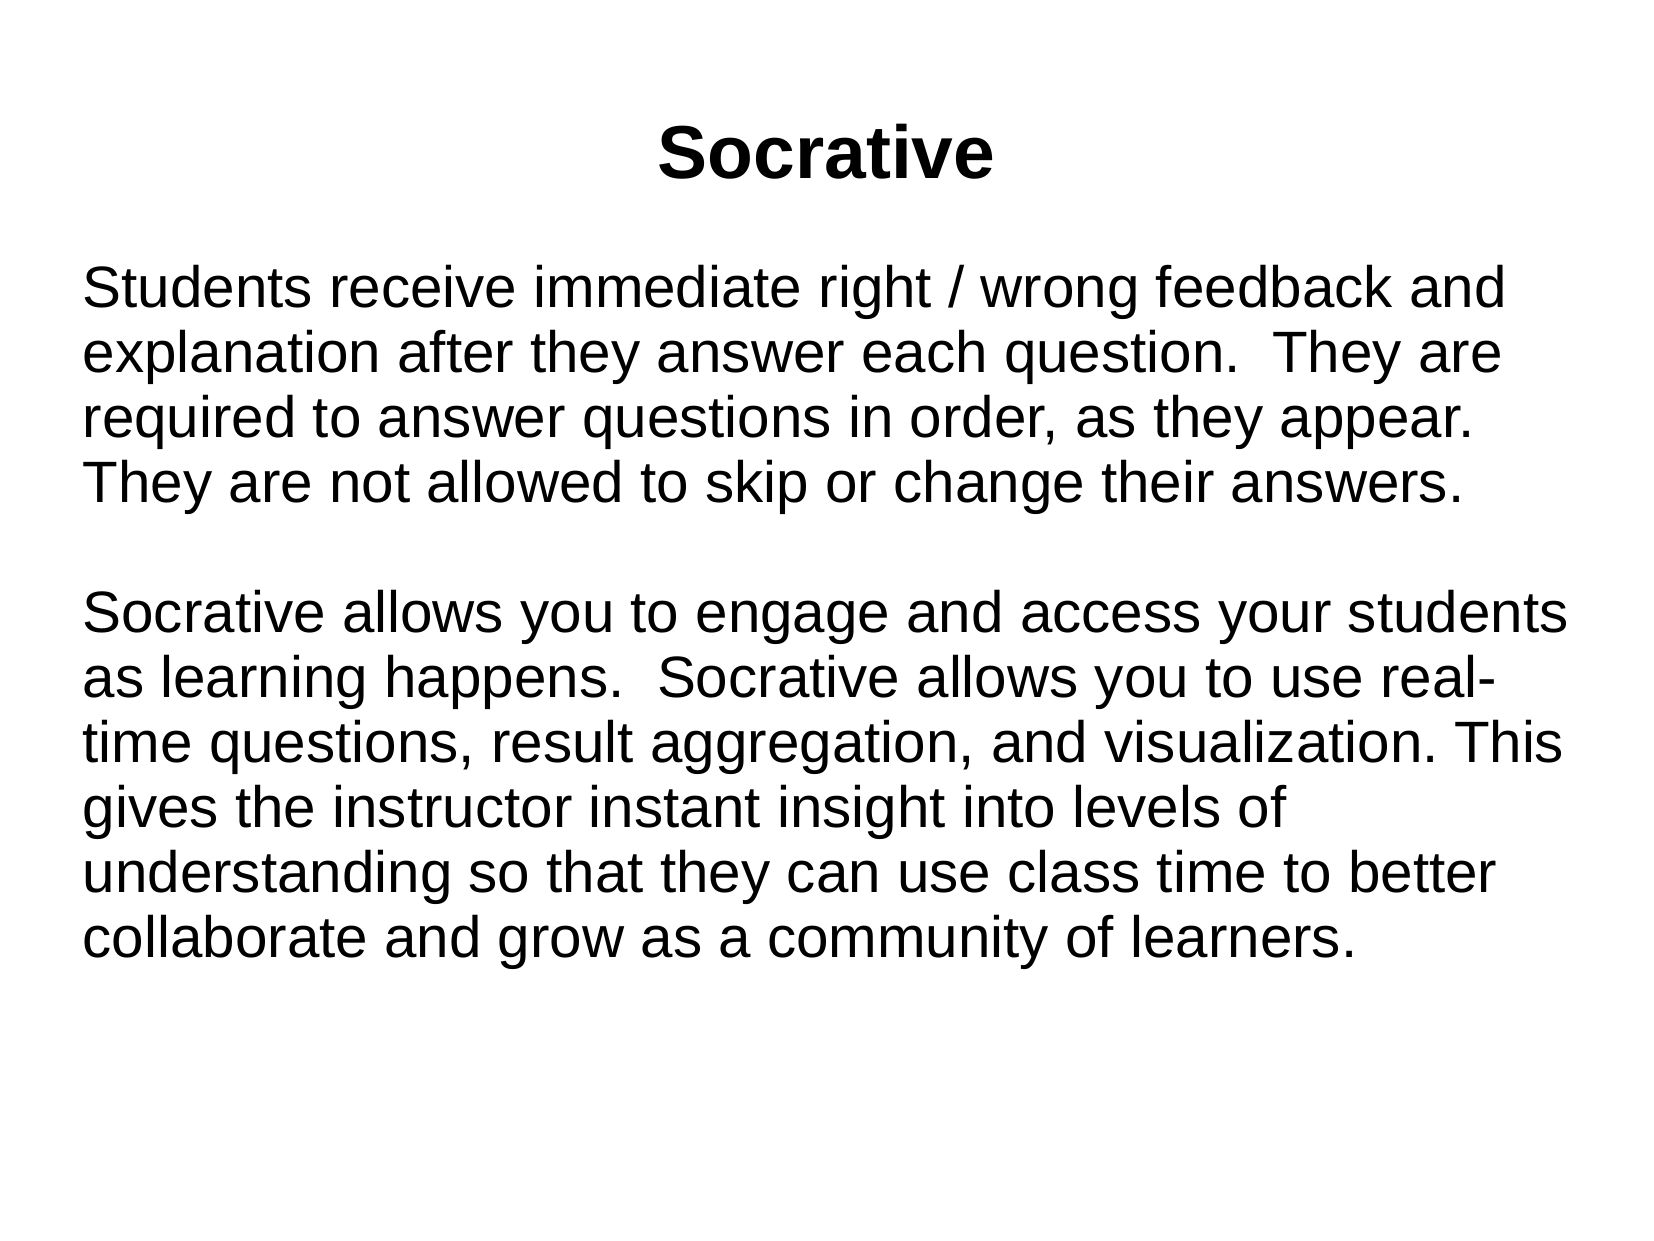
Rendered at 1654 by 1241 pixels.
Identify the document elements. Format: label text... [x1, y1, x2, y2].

title Socrative [82, 49, 1571, 253]
subtitle Students receive immediate right / wrong feedback and explanation after they answer each question. They are required to answer questions in order, as they appear. They are not allowed to skip or change their answers. Socrative allows you to engage and access your students as learning happens. Socrative allows you to use real-time questions, result aggregation, and visualization. This gives the instructor instant insight into levels of understanding so that they can use class time to better collaborate and grow as a community of learners. [82, 253, 1571, 1047]
